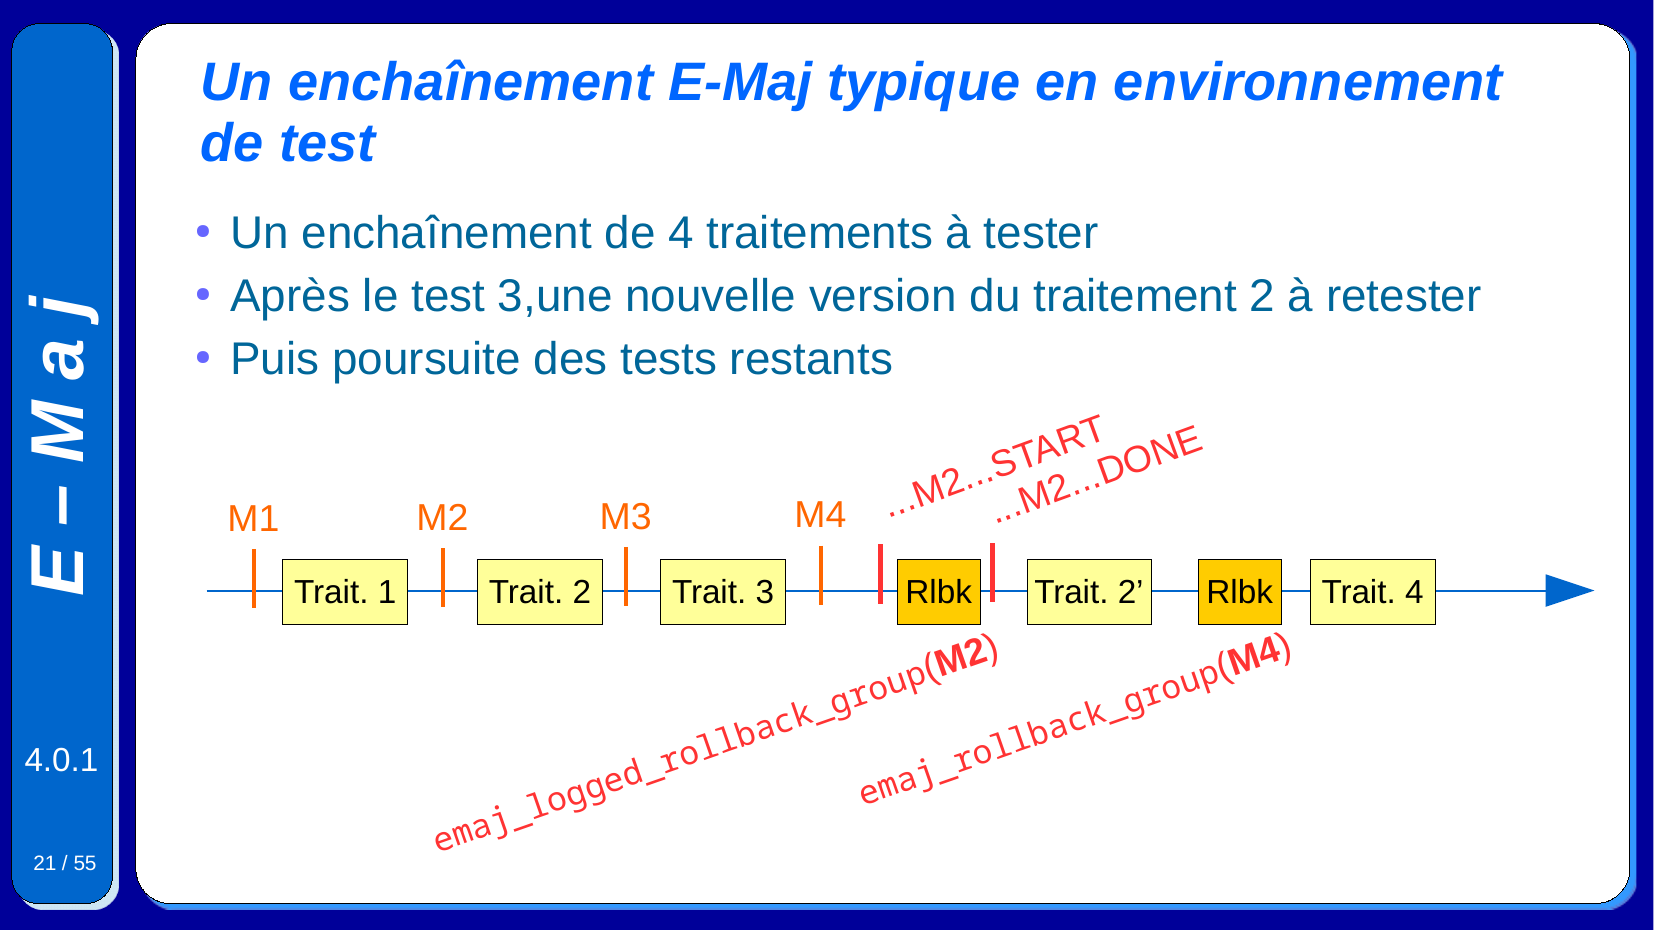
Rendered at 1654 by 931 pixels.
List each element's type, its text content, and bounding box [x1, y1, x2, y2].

text_box M3 [584, 487, 667, 545]
text_box Trait. 4 [1310, 559, 1436, 625]
text_box Trait. 2 [477, 559, 603, 625]
text_box M4 [779, 486, 862, 544]
text_box emaj_logged_rollback_group(M2) [409, 610, 1025, 884]
title Un enchaînement E-Maj typique en environnement de test [200, 34, 1575, 191]
text_box ...M2...START [860, 394, 1123, 539]
text_box Trait. 1 [282, 559, 408, 625]
text_box M1 [212, 490, 295, 547]
text_box emaj_rollback_group(M4) [834, 609, 1318, 837]
text_box ...M2...DONE [967, 404, 1225, 545]
list Un enchaînement de 4 traitements à tester Après le test 3,une nouvelle version du traitement 2 à retester Puis poursuite des tests restants [177, 206, 1587, 385]
text_box Trait. 3 [660, 559, 786, 625]
text_box M2 [401, 488, 484, 546]
text_box Rlbk [1198, 559, 1282, 625]
text_box Rlbk [897, 559, 981, 625]
text_box Trait. 2’ [1027, 559, 1152, 625]
